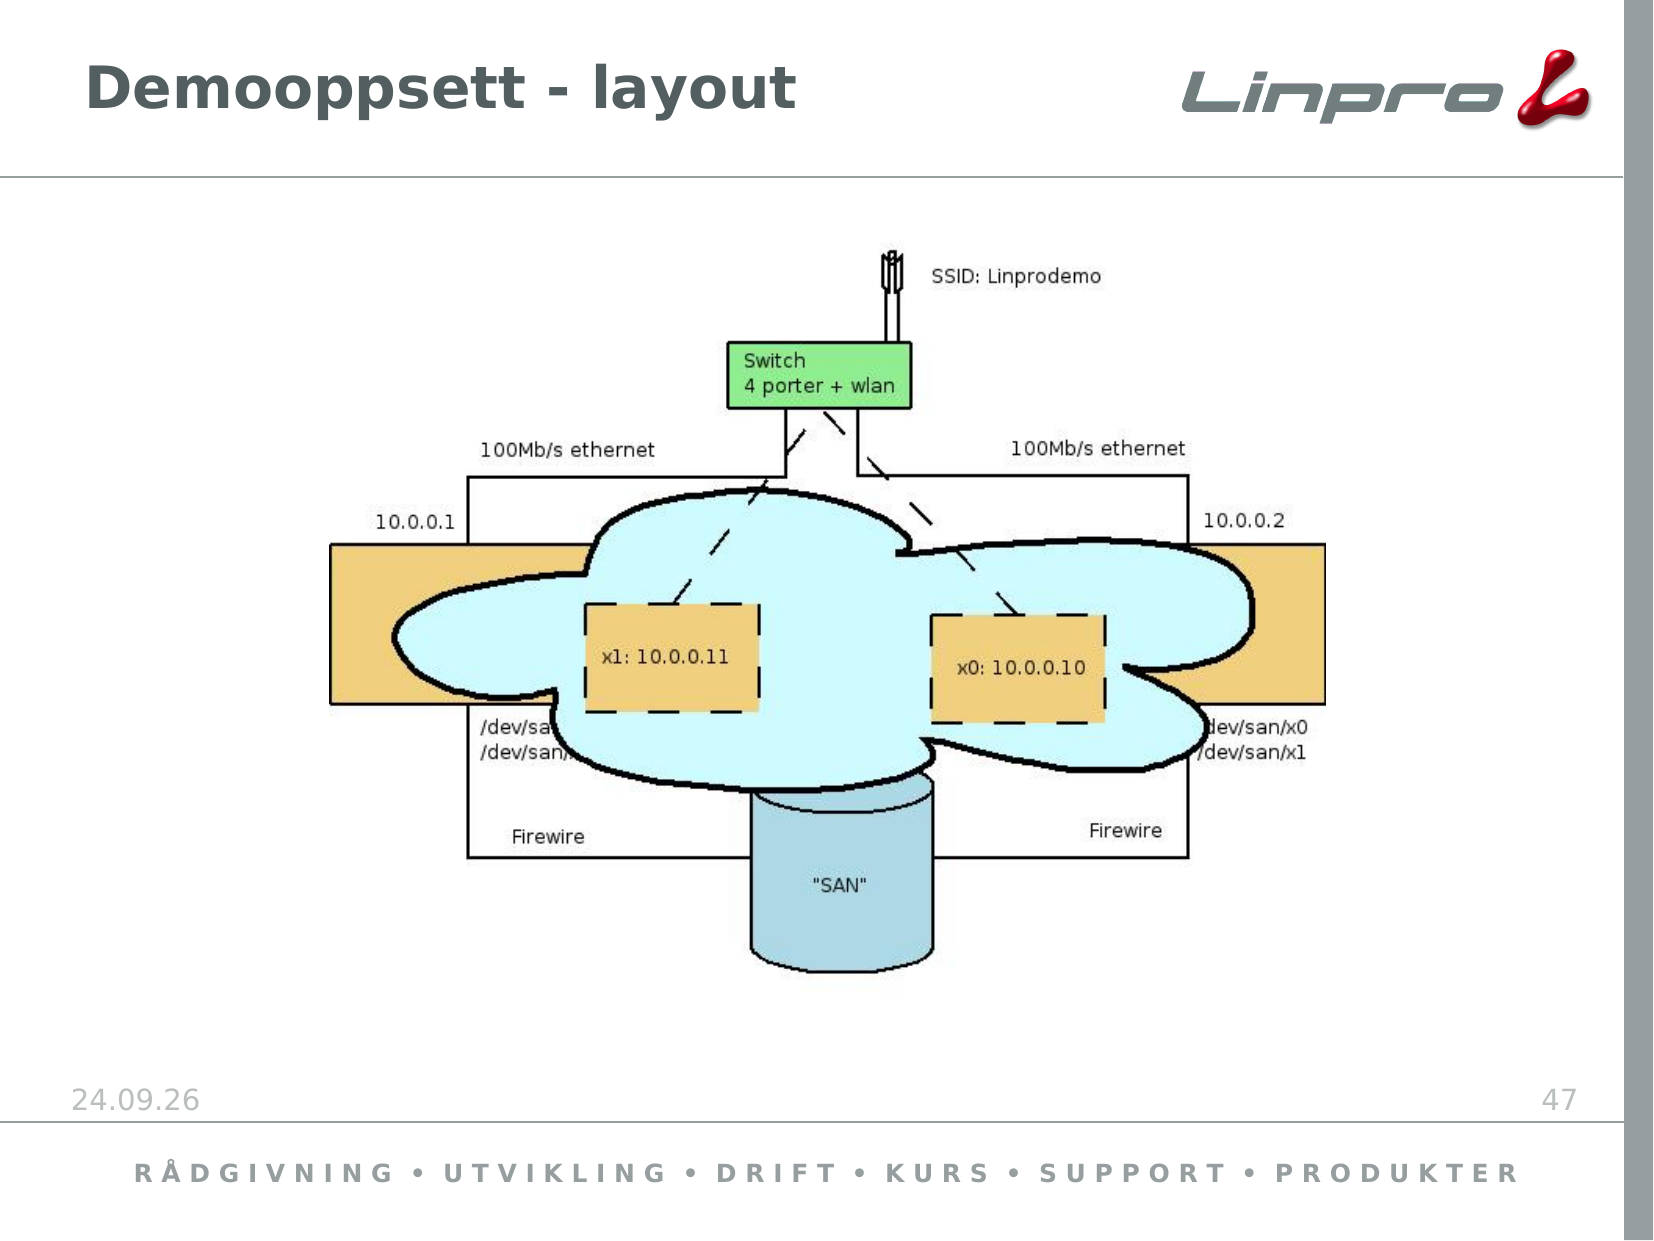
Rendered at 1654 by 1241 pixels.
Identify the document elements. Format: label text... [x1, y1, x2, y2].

picture [1181, 47, 1595, 133]
title Demooppsett - layout [84, 49, 1573, 128]
picture [329, 241, 1326, 1002]
